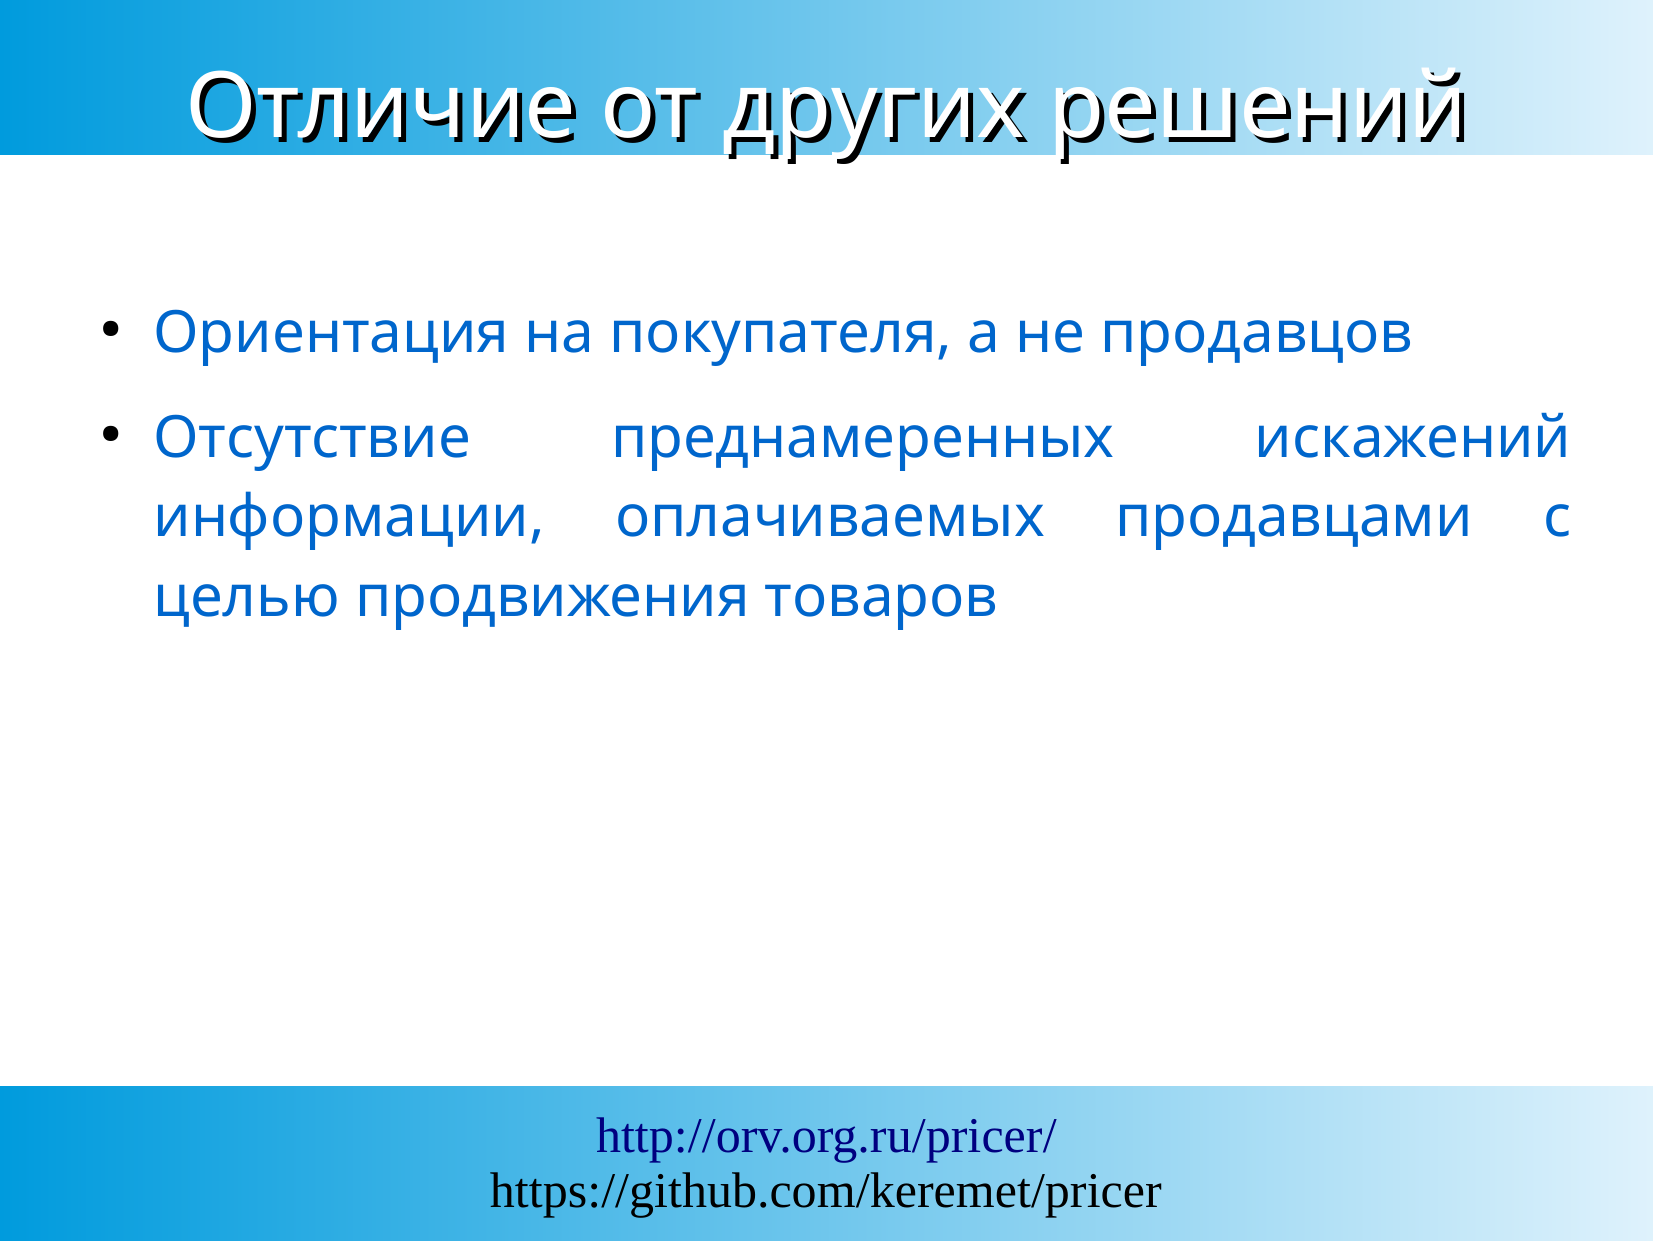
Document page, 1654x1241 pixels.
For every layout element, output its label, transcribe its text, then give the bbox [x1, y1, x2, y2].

title Отличие от других решений [82, 48, 1571, 156]
list Ориентация на покупателя, а не продавцов Отсутствие преднамеренных искажений информации, оплачиваемых продавцами с целью продвижения товаров [82, 290, 1571, 1010]
